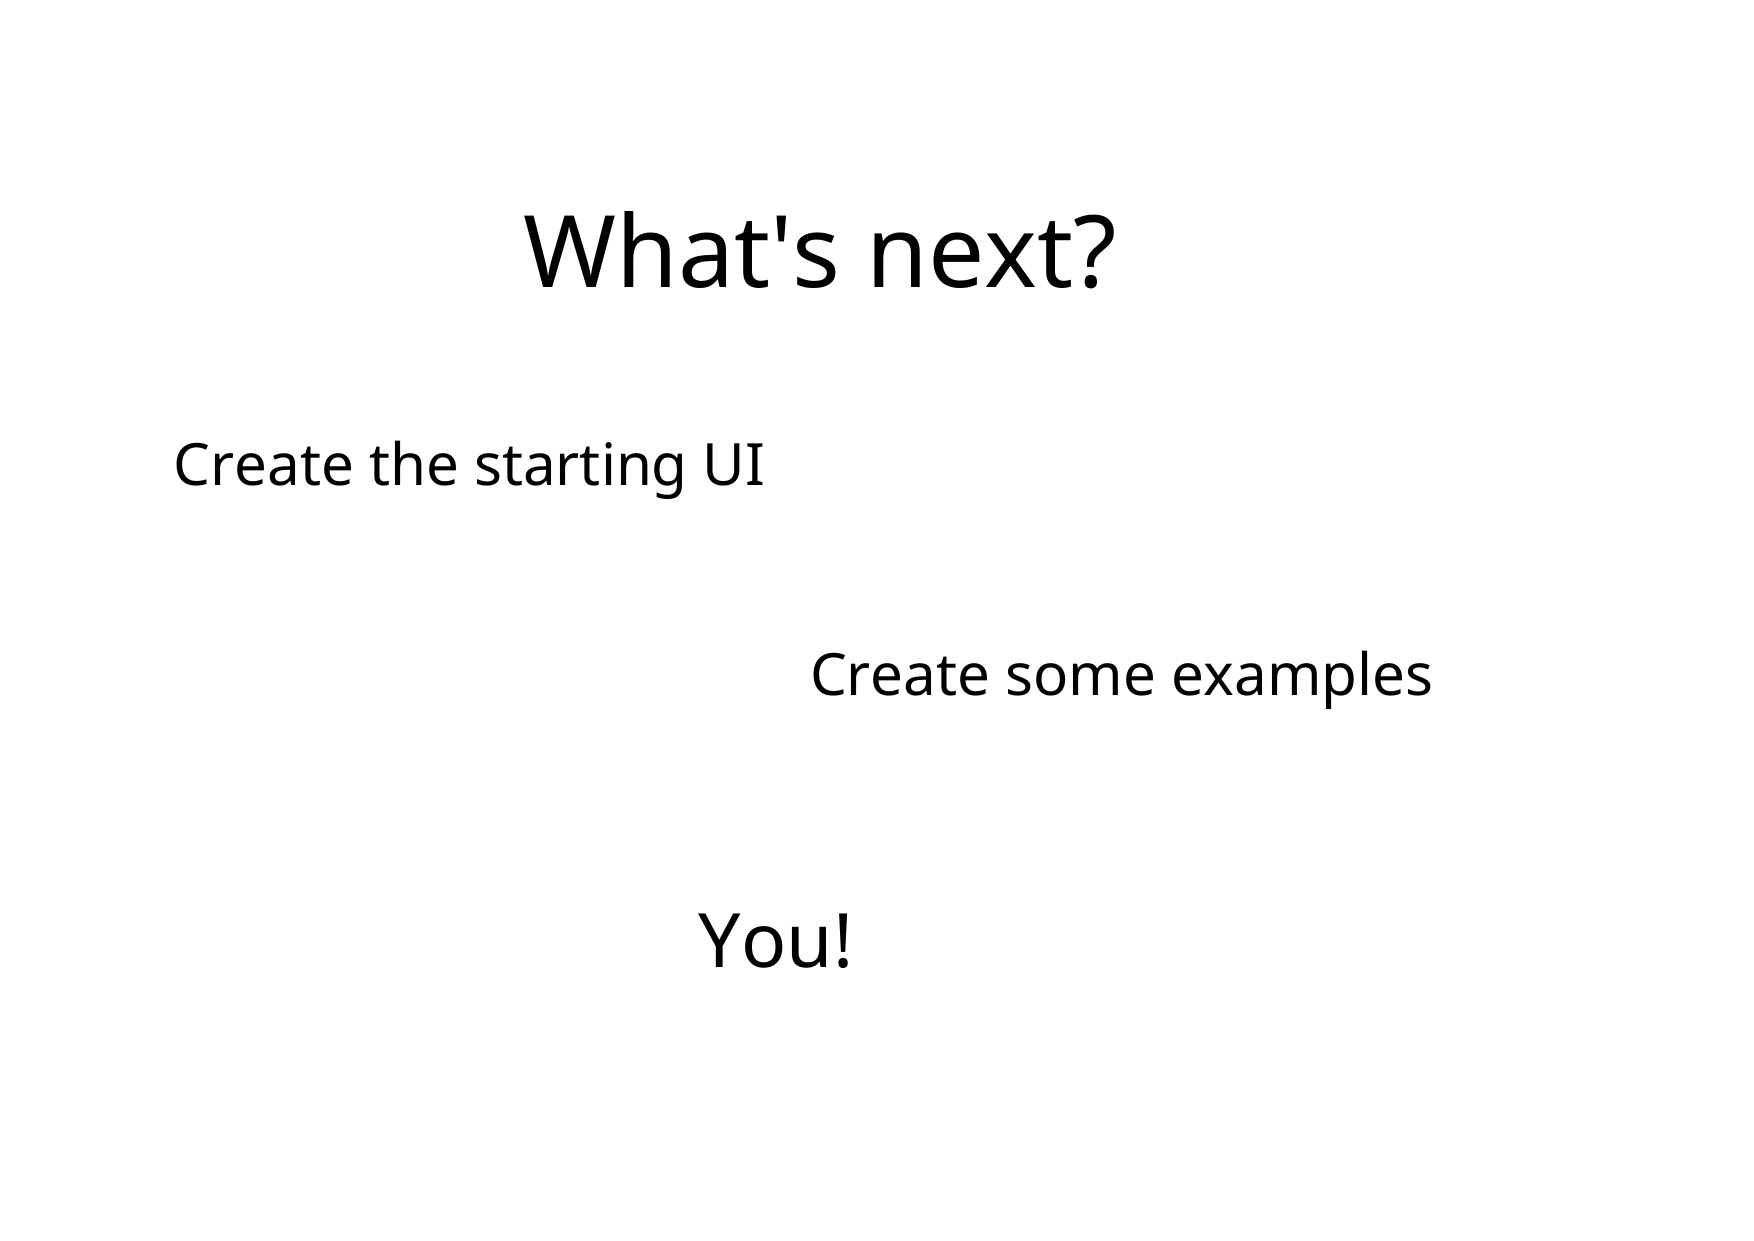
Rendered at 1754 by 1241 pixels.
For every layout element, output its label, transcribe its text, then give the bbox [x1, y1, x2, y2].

text_box You! [684, 885, 1348, 1241]
text_box [127, 105, 1626, 1129]
text_box What's next? [509, 180, 1354, 316]
text_box Create the starting UI [159, 420, 877, 526]
text_box Create some examples [795, 630, 1579, 751]
